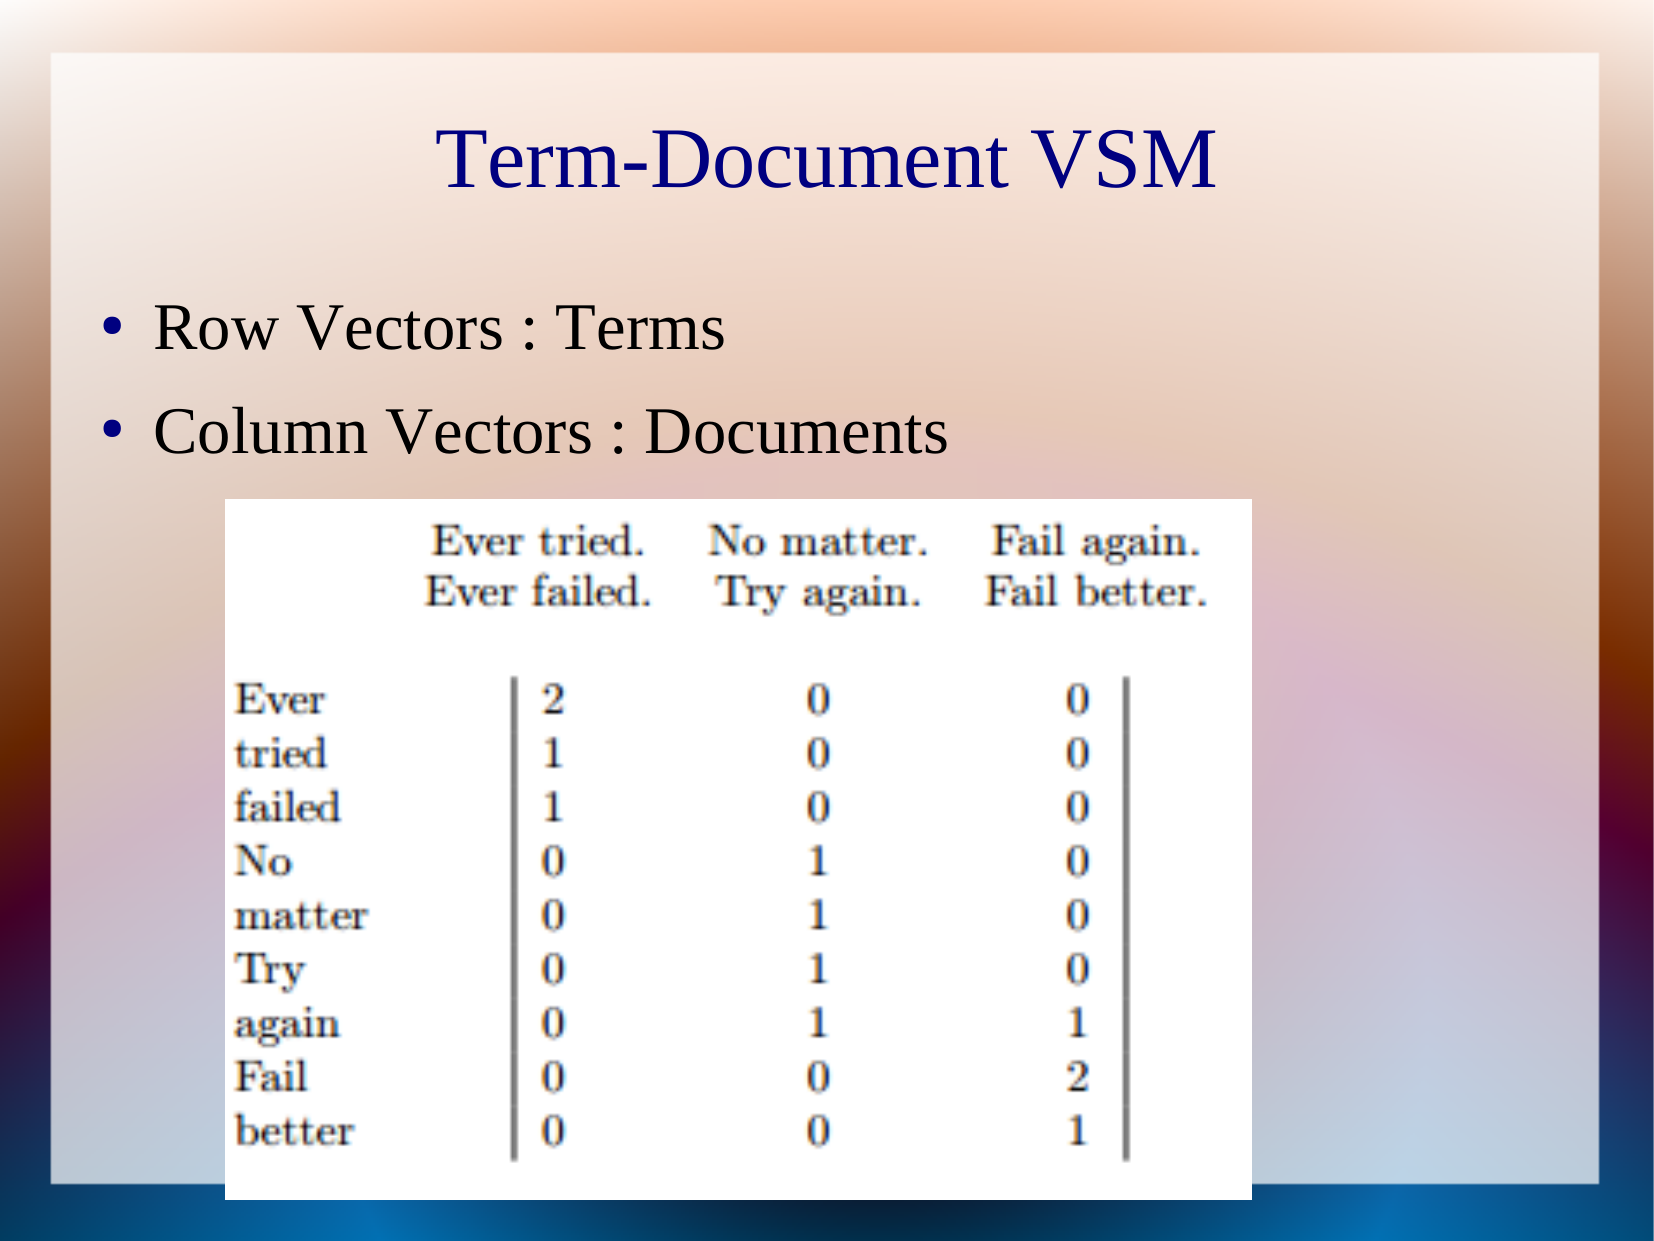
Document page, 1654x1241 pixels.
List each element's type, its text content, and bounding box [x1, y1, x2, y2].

title Term-Document VSM [82, 55, 1571, 263]
list Row Vectors : Terms Column Vectors : Documents [82, 290, 1571, 1109]
picture [0, 0, 1654, 1241]
